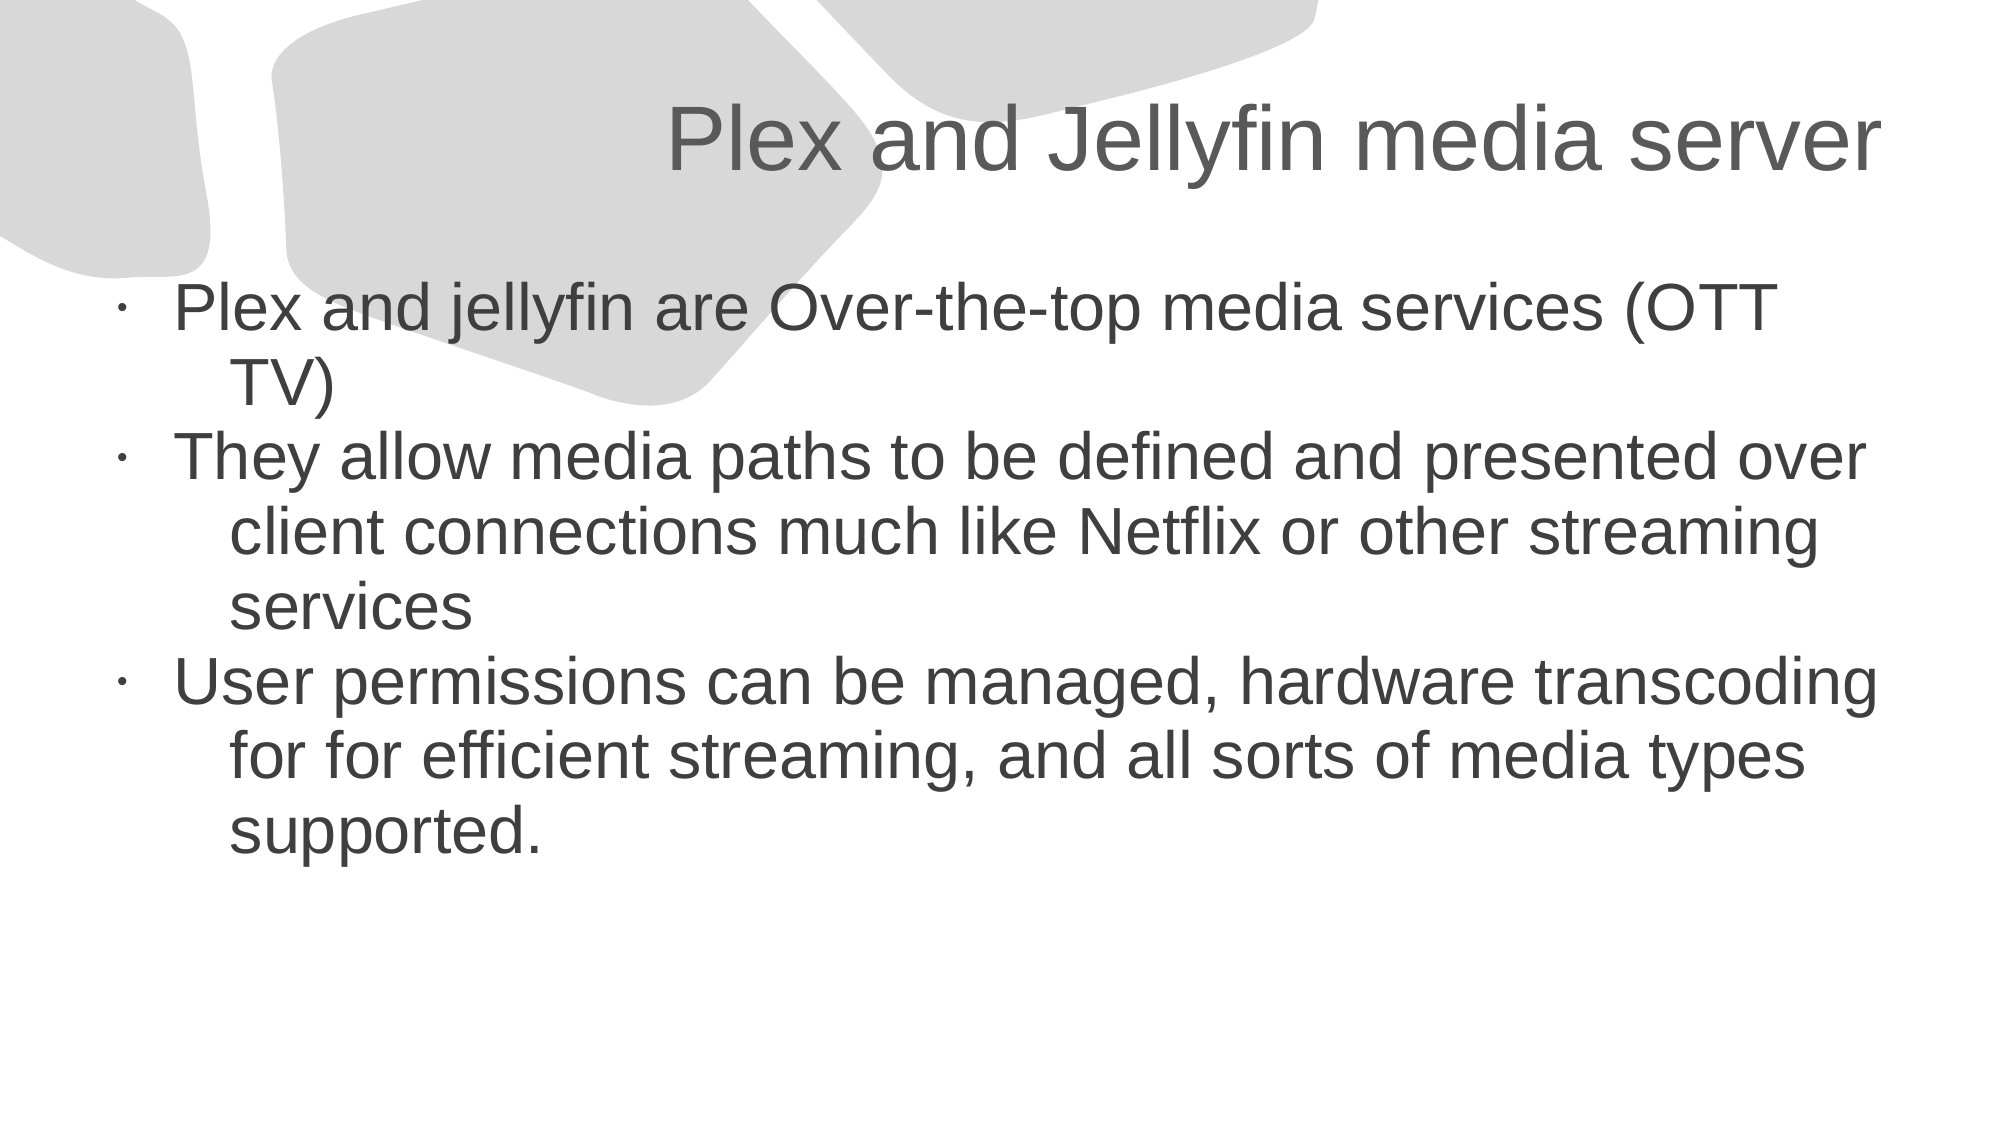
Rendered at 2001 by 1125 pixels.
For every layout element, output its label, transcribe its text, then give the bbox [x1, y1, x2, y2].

list Plex and jellyfin are Over-the-top media services (OTT TV) They allow media paths to be defined and presented over client connections much like Netflix or other streaming services User permissions can be managed, hardware transcoding for for efficient streaming, and all sorts of media types supported. [99, 262, 1900, 1005]
title Plex and Jellyfin media server [99, 45, 1900, 233]
